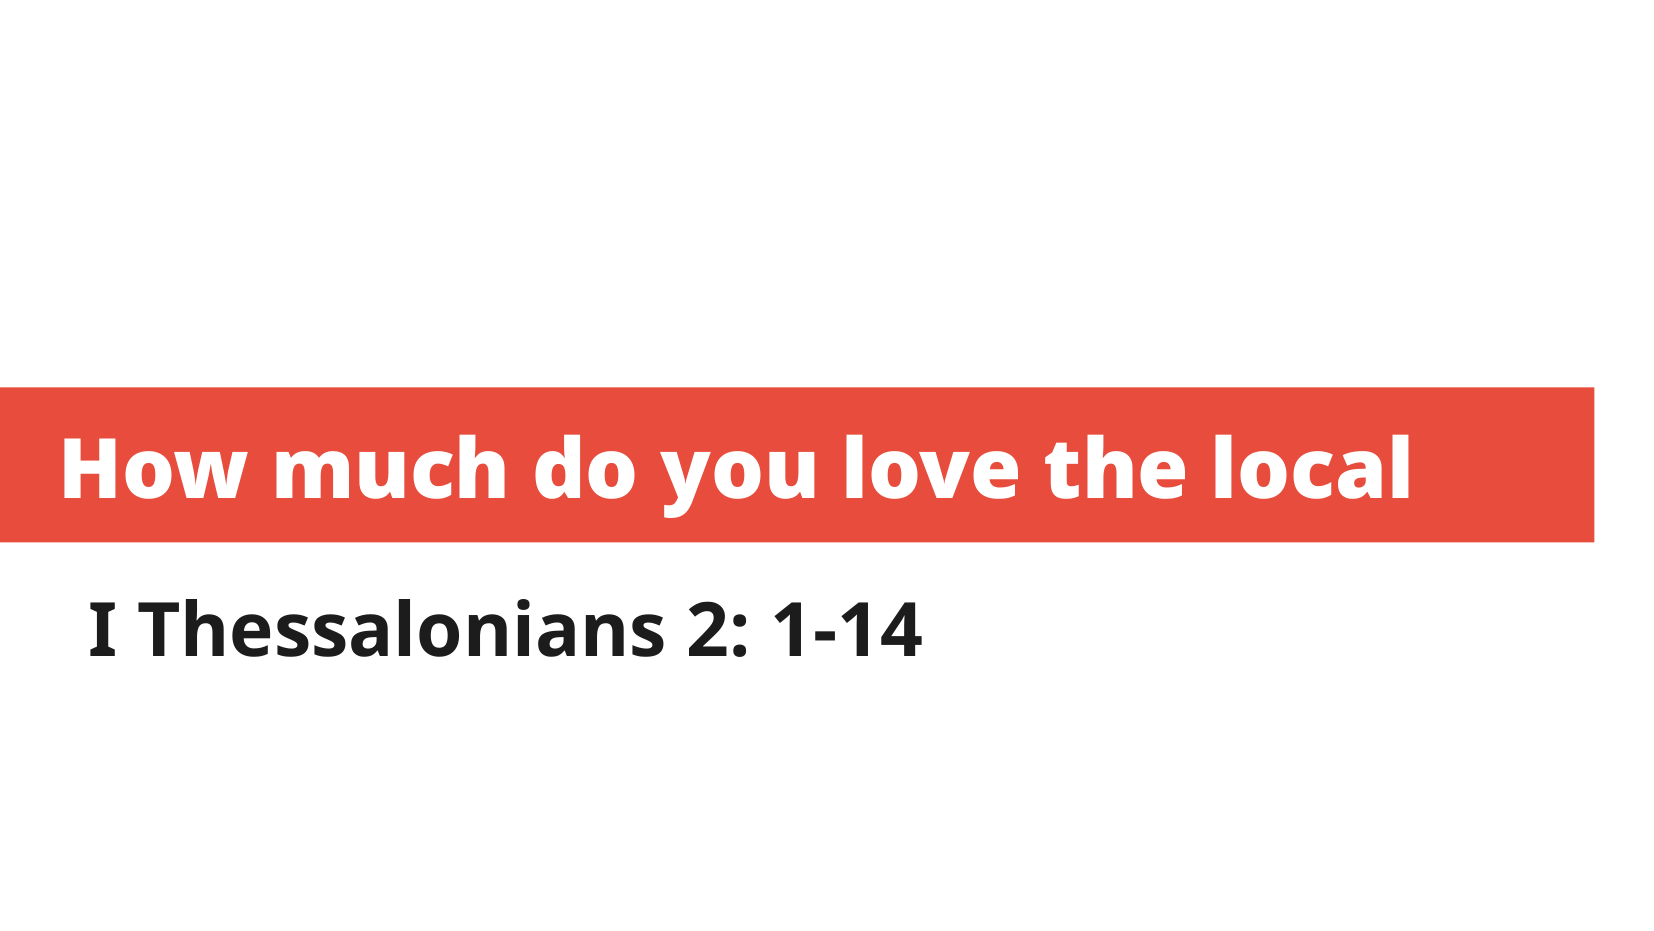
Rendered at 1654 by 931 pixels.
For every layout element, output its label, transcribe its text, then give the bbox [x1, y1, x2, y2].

title How much do you love the local church? [59, 409, 1595, 521]
subtitle I Thessalonians 2: 1-14 [88, 575, 1595, 886]
